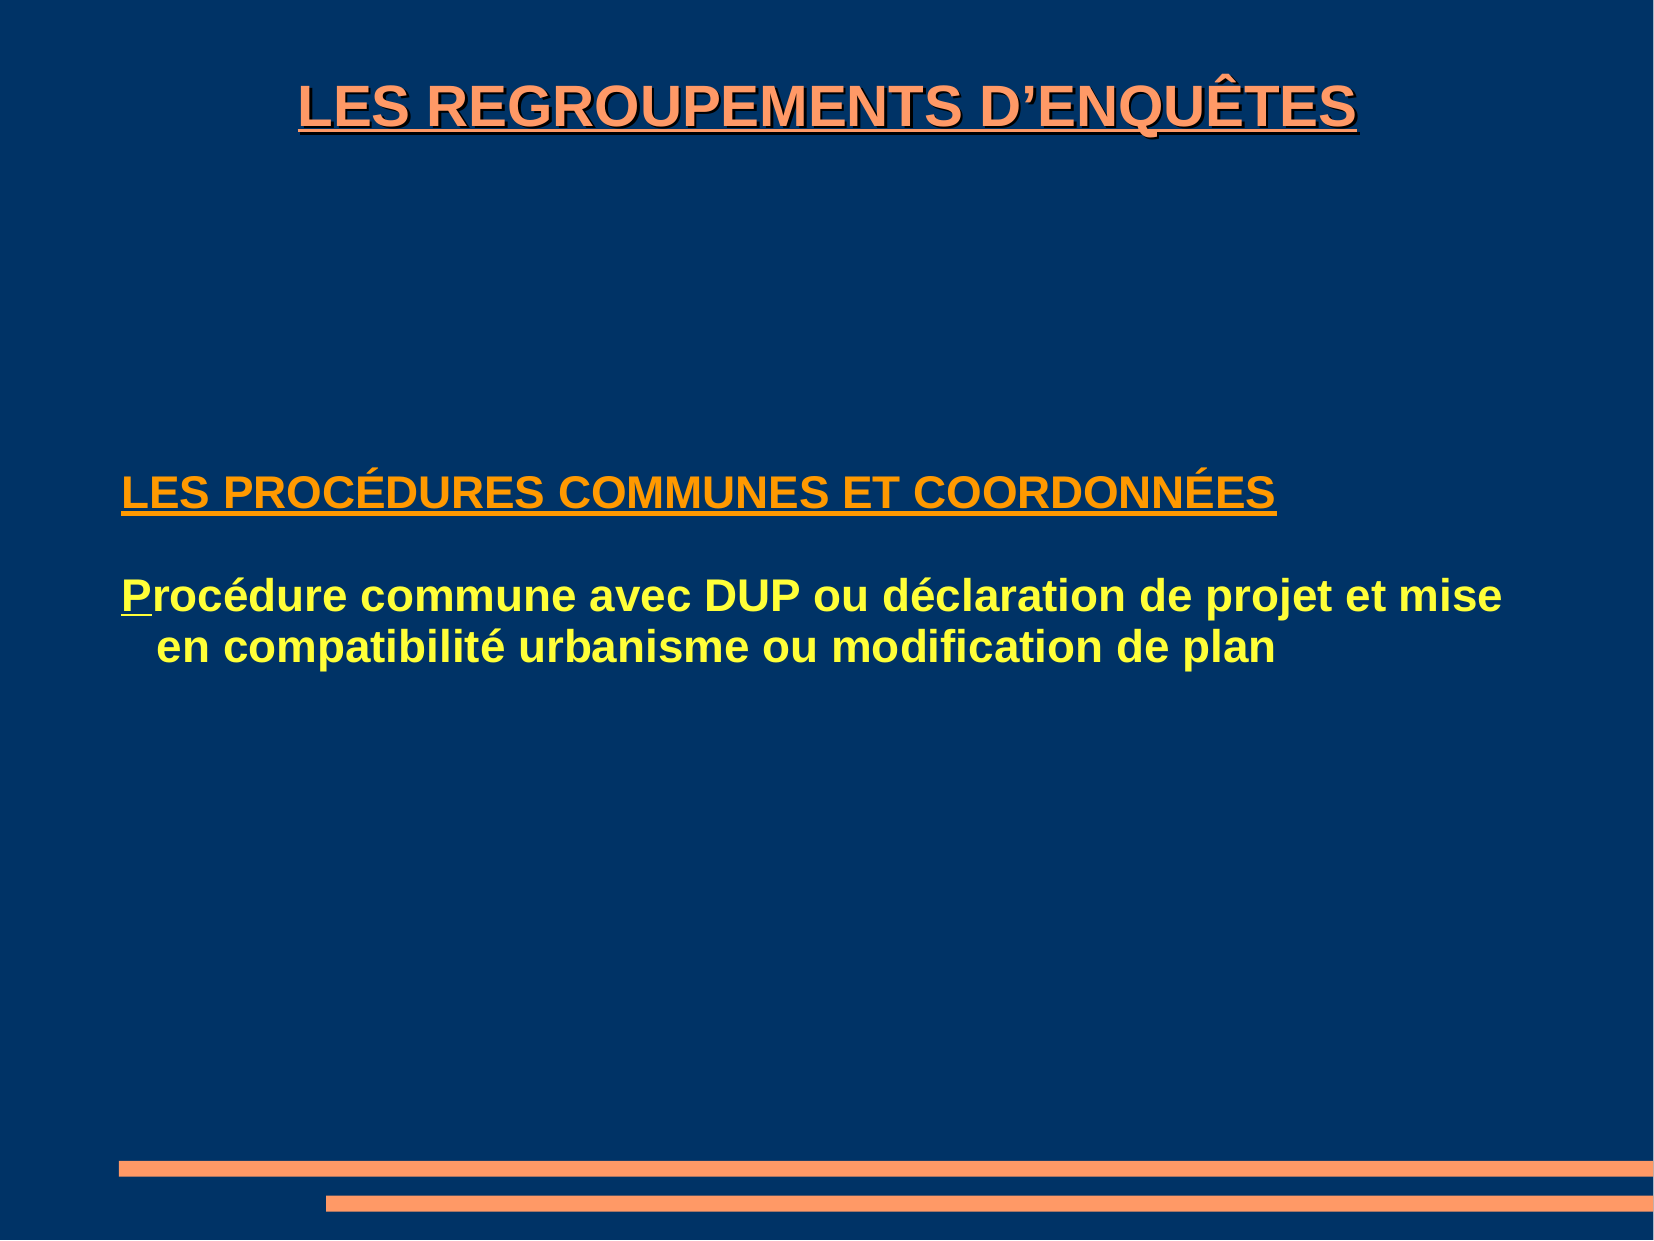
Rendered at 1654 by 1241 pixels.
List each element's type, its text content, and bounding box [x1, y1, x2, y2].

title LES REGROUPEMENTS D’ENQUÊTES [121, 46, 1534, 166]
subtitle LES PROCÉDURES COMMUNES ET COORDONNÉES Procédure commune avec DUP ou déclaration de projet et mise en compatibilité urbanisme ou modification de plan [121, 201, 1561, 1143]
